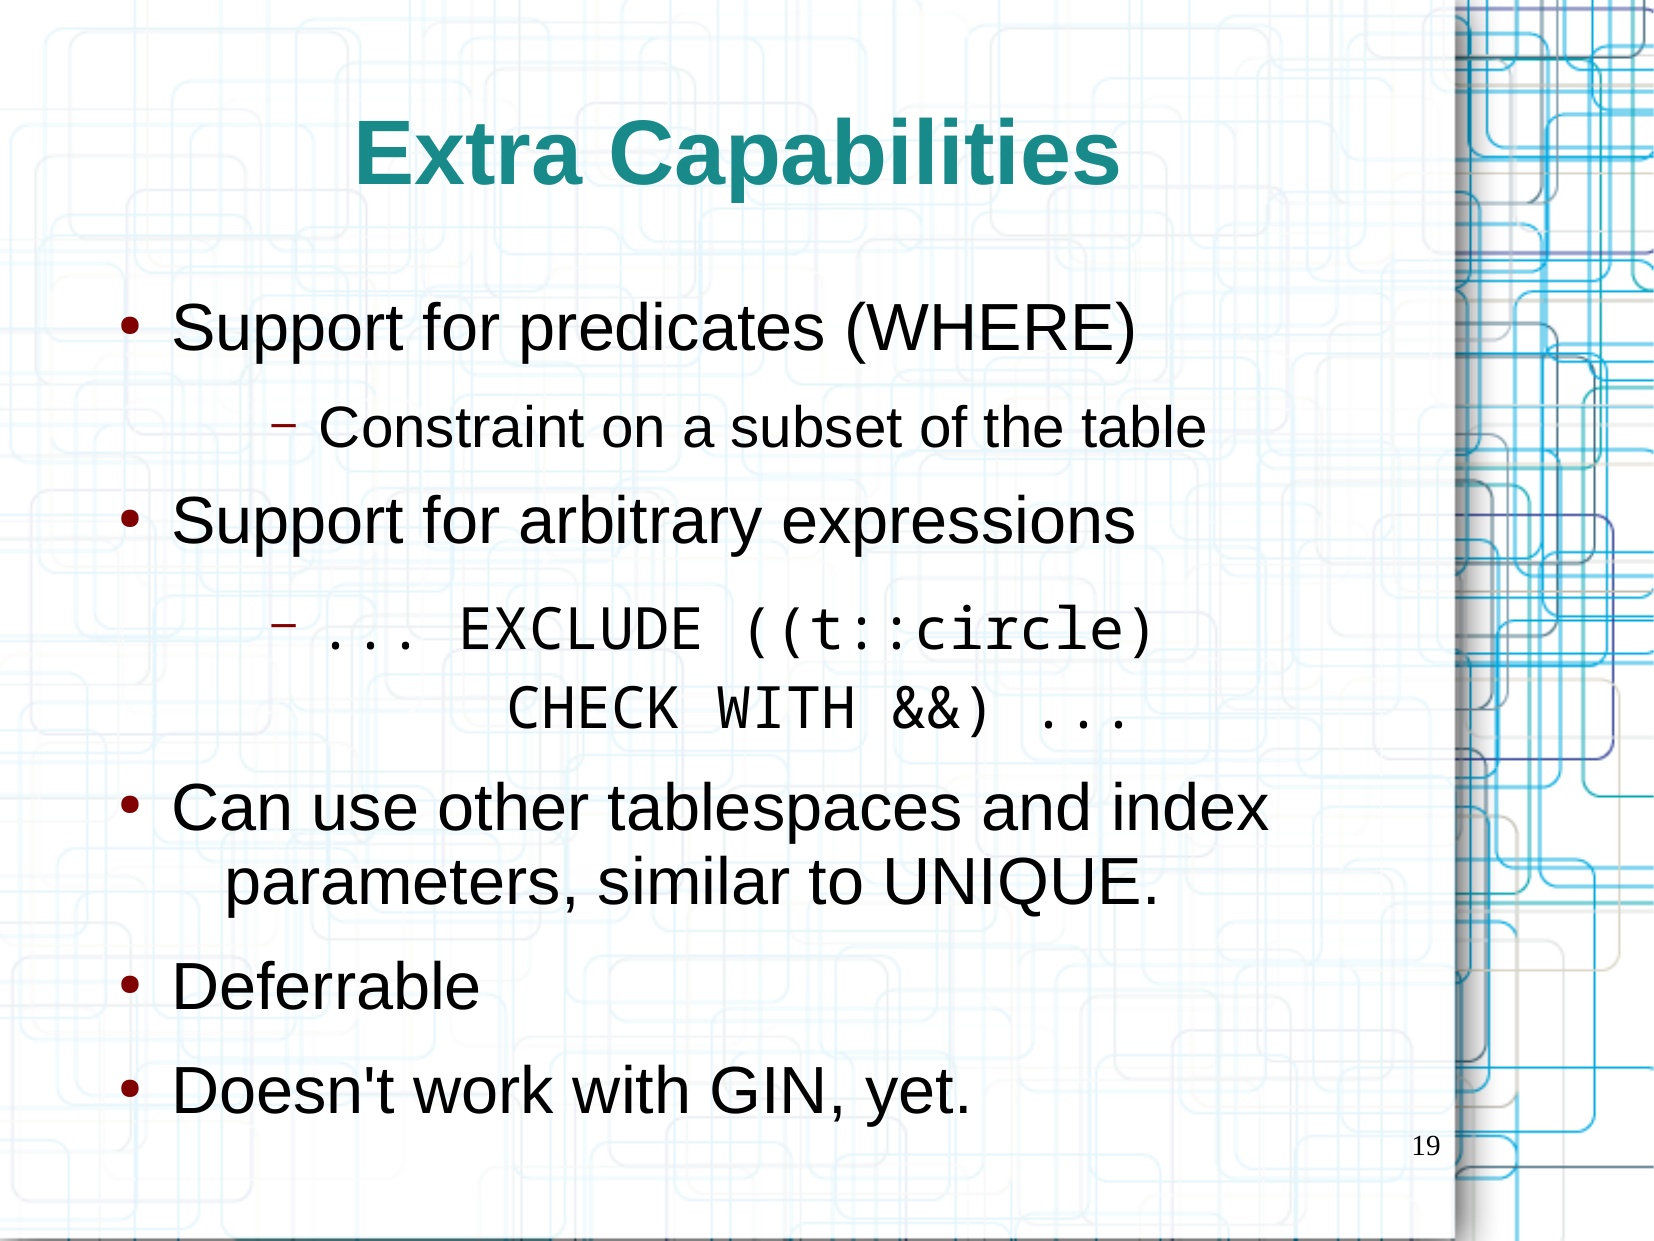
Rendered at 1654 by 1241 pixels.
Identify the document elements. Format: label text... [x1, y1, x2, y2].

picture [0, 0, 1654, 1241]
title Extra Capabilities [59, 56, 1418, 250]
list Support for predicates (WHERE) Constraint on a subset of the table Support for arbitrary expressions ... EXCLUDE ((t::circle) CHECK WITH &&) ... Can use other tablespaces and index parameters, similar to UNIQUE. Deferrable Doesn't work with GIN, yet. [82, 290, 1418, 1105]
